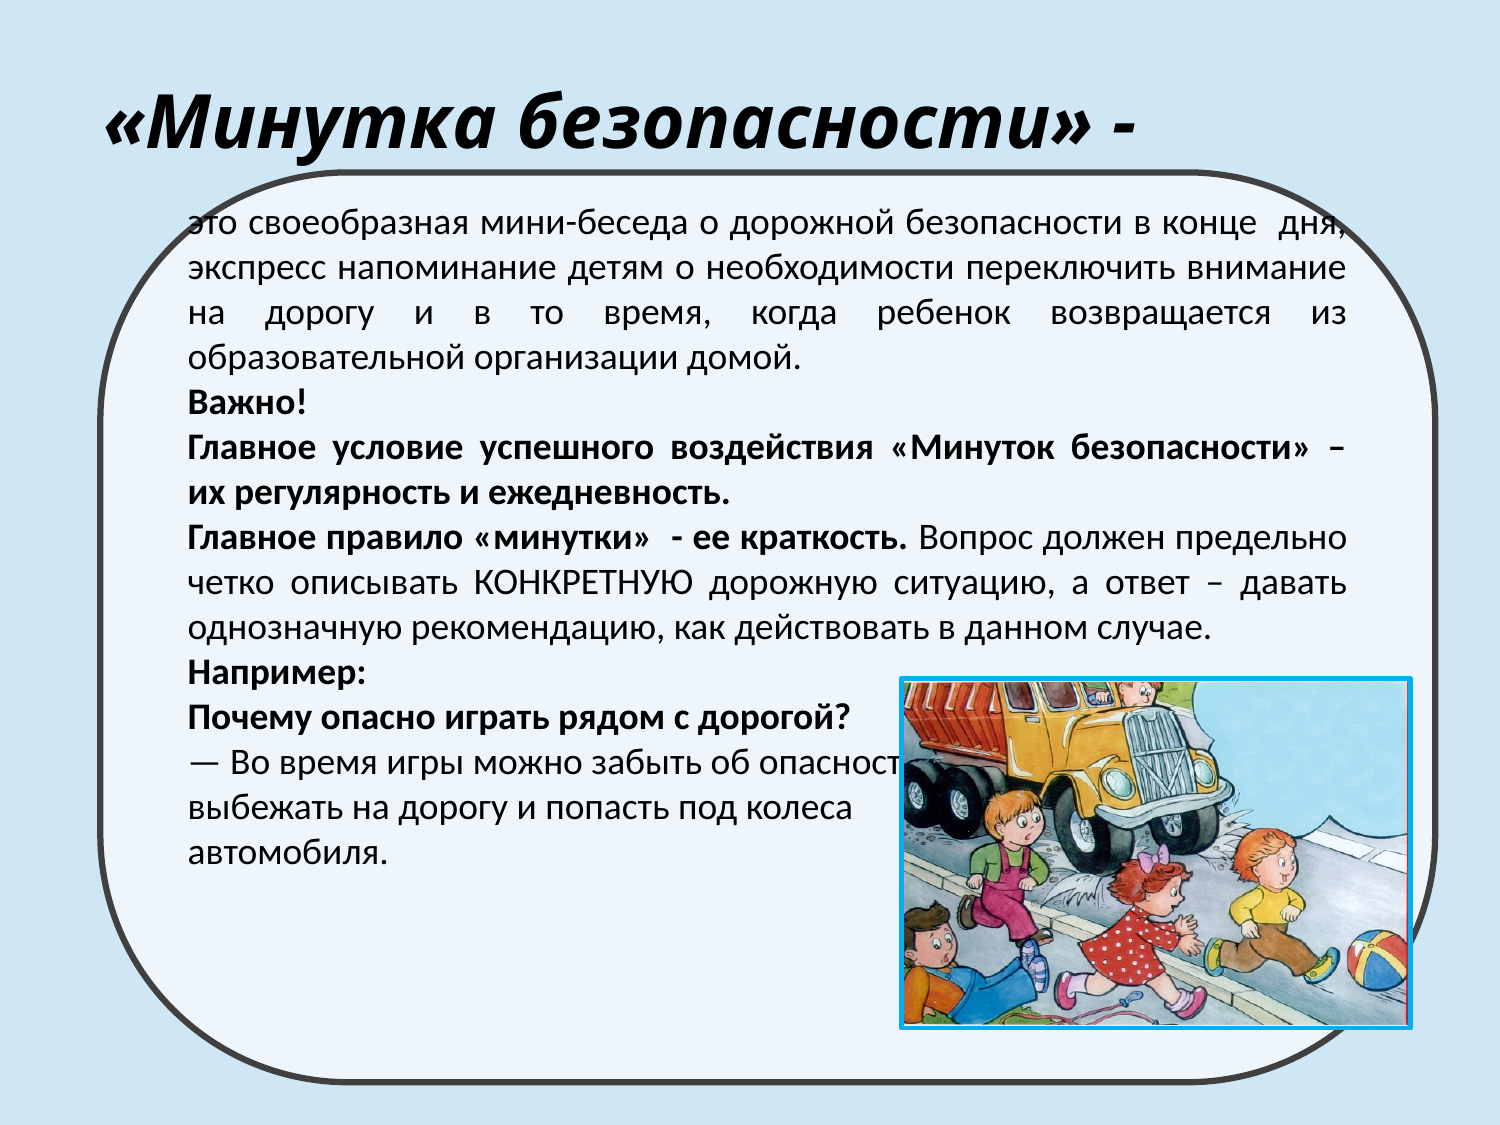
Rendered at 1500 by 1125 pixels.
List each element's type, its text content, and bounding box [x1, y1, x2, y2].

picture [905, 682, 1407, 1025]
text_box «Минутка безопасности» - [88, 66, 1294, 172]
text_box это своеобразная мини-беседа о дорожной безопасности в конце дня, экспресс напоминание детям о необходимости переключить внимание на дорогу и в то время, когда ребенок возвращается из образовательной организации домой. Важно! Главное условие успешного воздействия «Минуток безопасности» – их регулярность и ежедневность. Главное правило «минутки» - ее краткость. Вопрос должен предельно четко описывать КОНКРЕТНУЮ дорожную ситуацию, а ответ – давать однозначную рекомендацию, как действовать в данном случае. Например: Почему опасно играть рядом с дорогой? — Во время игры можно забыть об опасности, выбежать на дорогу и попасть под колеса автомобиля. [100, 172, 1436, 1083]
